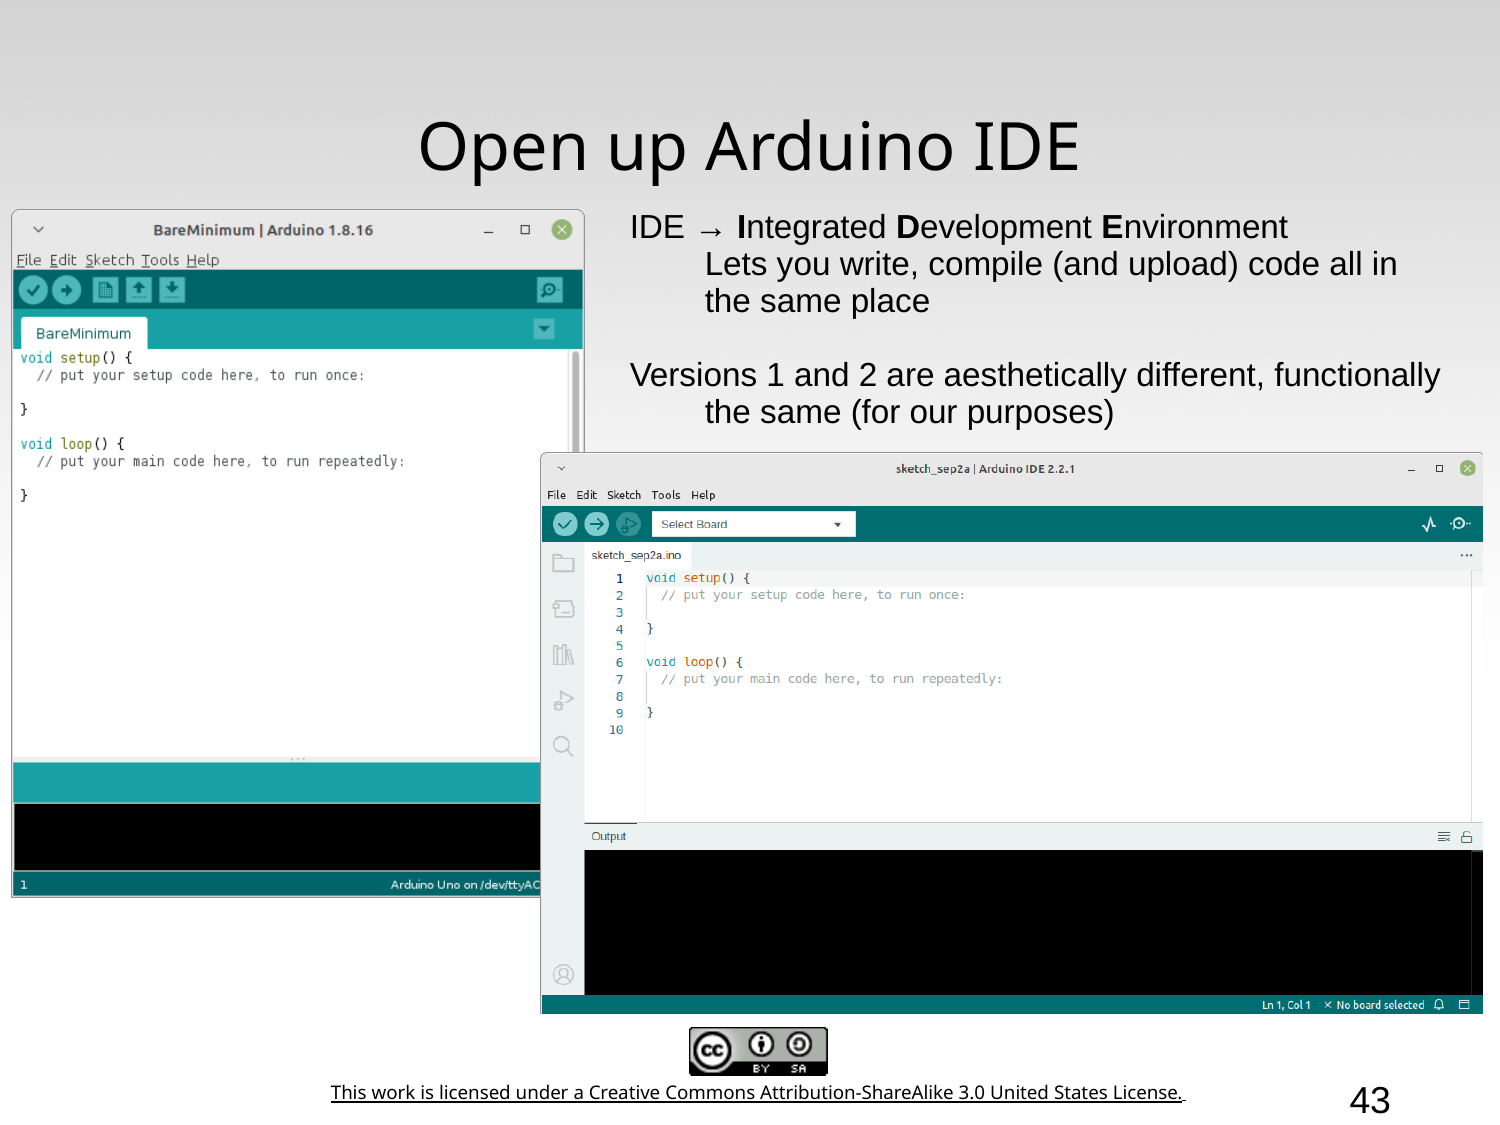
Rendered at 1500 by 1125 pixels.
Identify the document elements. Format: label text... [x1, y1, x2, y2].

text_box IDE → Integrated Development Environment Lets you write, compile (and upload) code all in the same place Versions 1 and 2 are aesthetically different, functionally the same (for our purposes) [615, 201, 1471, 518]
title Open up Arduino IDE [112, 49, 1388, 238]
picture [0, 0, 1500, 1125]
